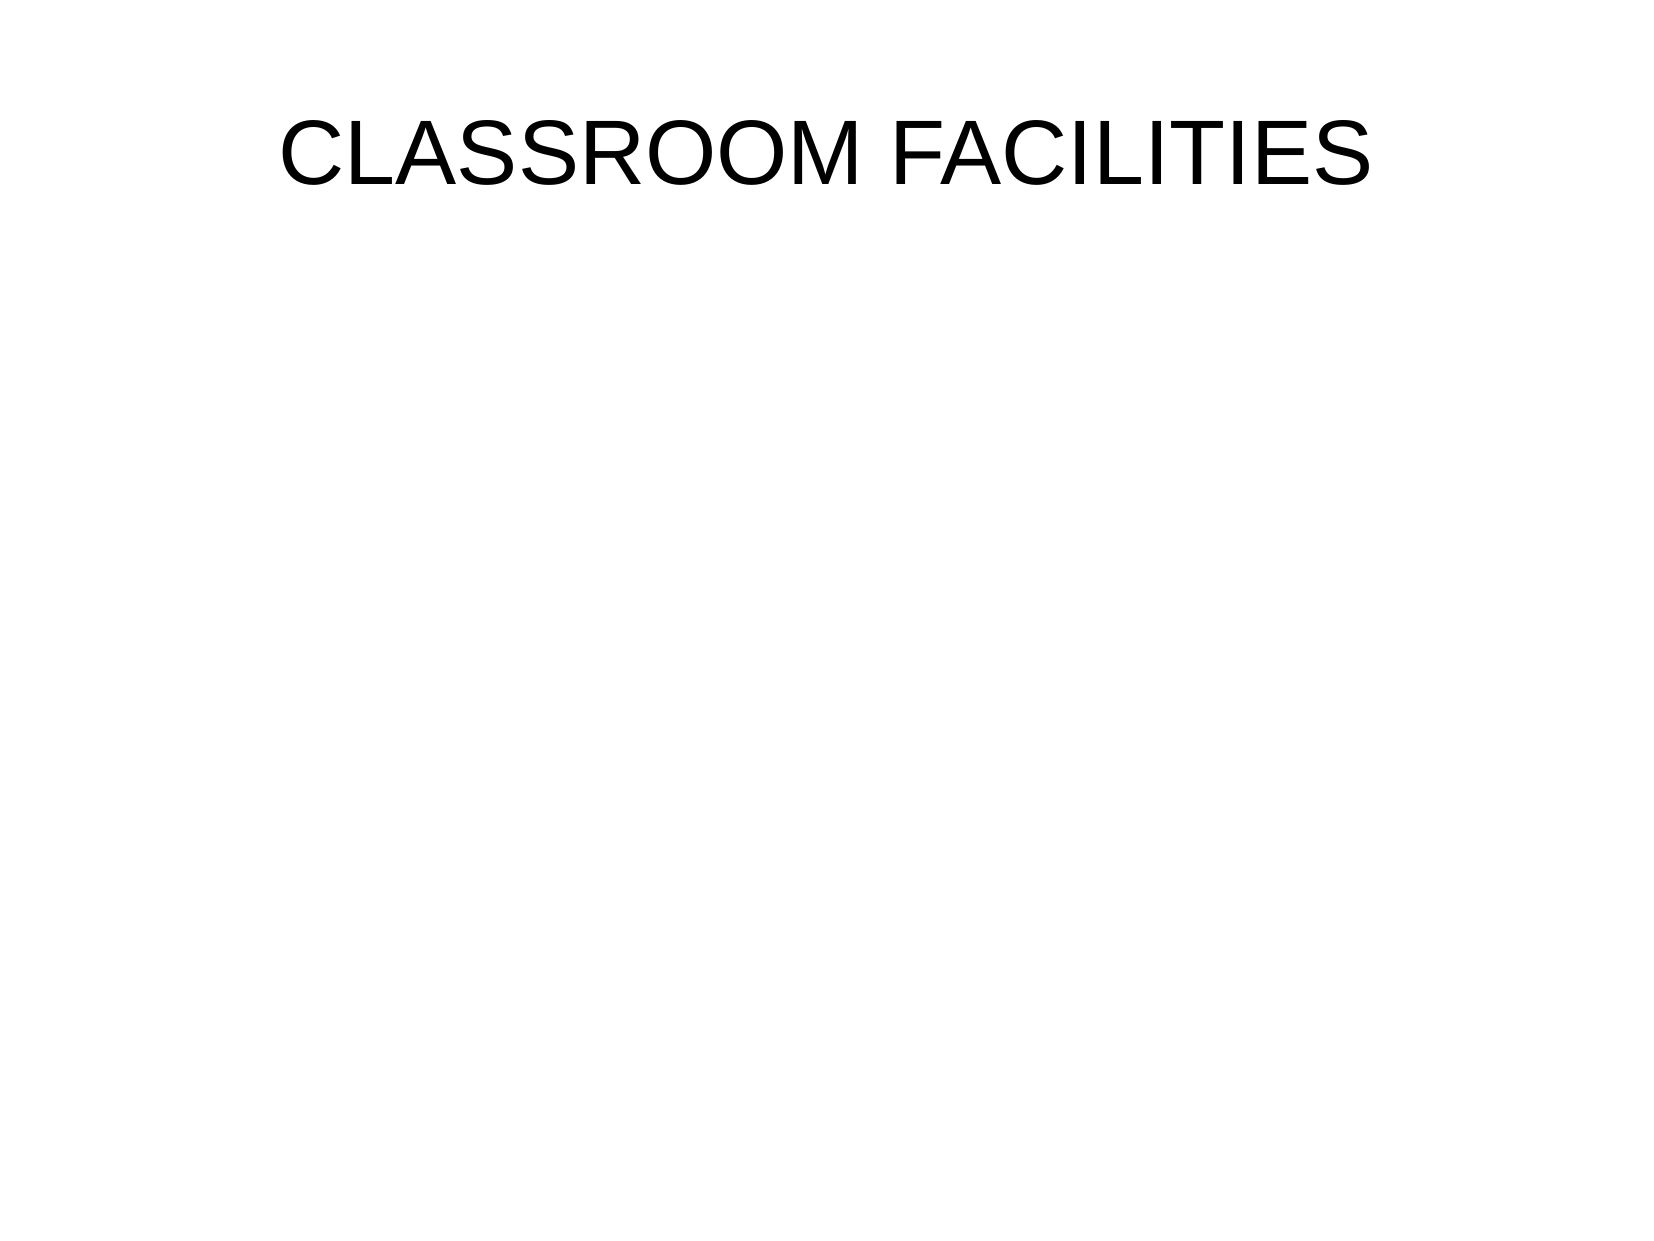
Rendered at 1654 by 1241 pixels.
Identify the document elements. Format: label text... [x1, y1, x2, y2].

title CLASSROOM FACILITIES [82, 49, 1571, 257]
